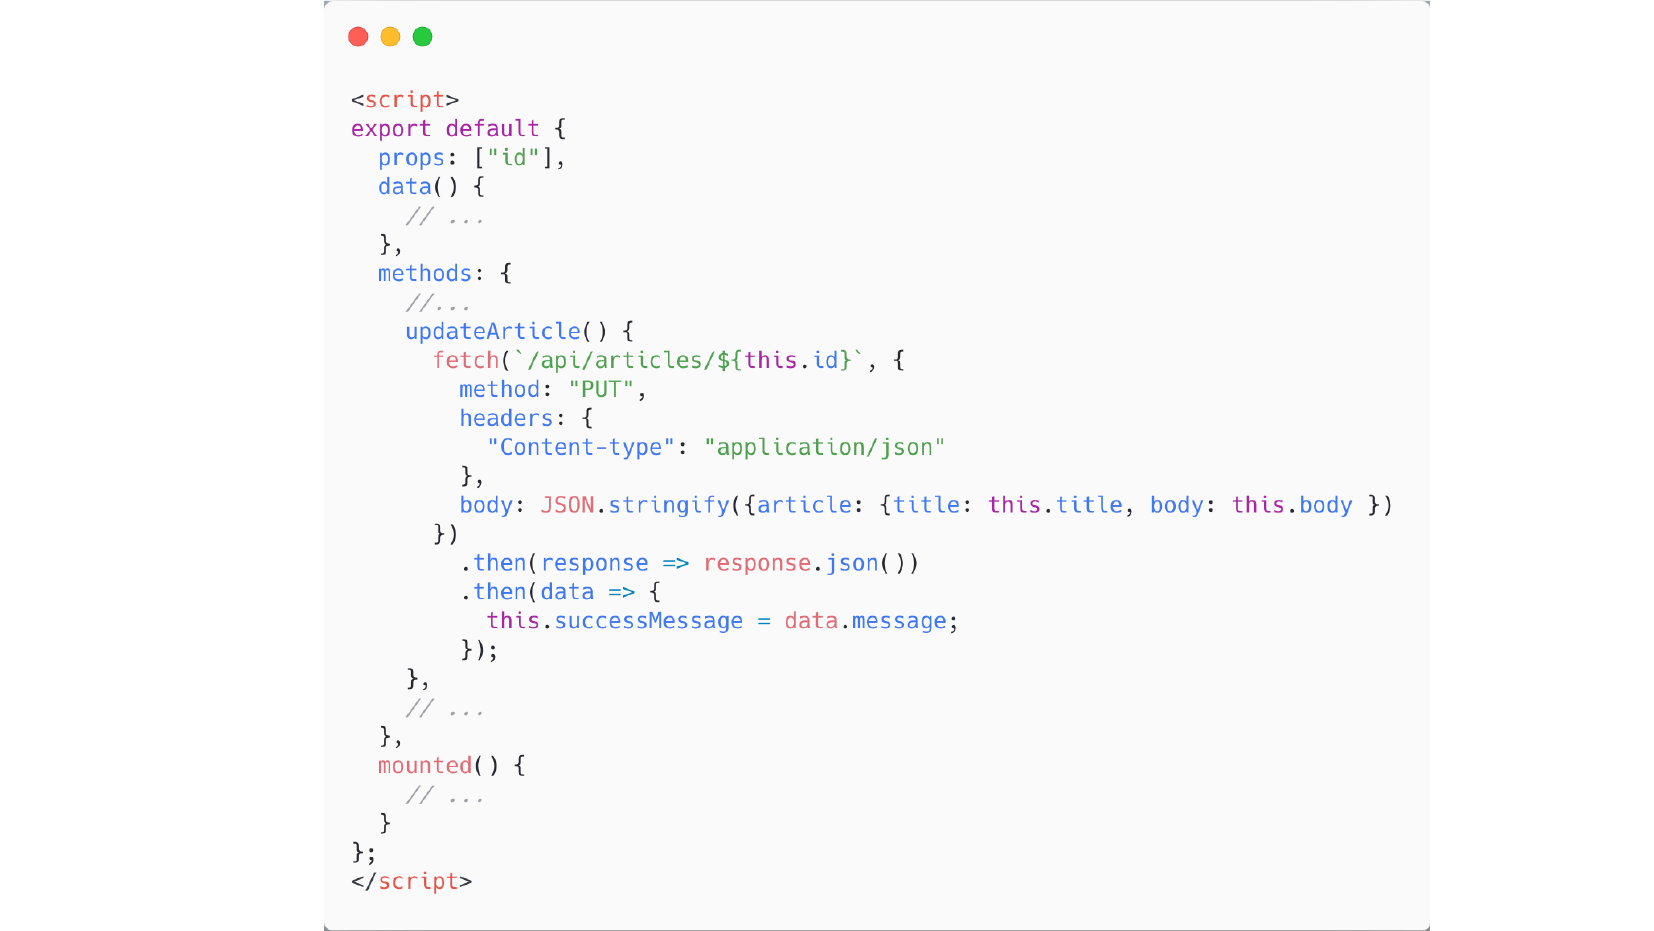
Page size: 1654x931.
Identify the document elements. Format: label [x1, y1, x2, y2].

picture [324, 0, 1430, 931]
